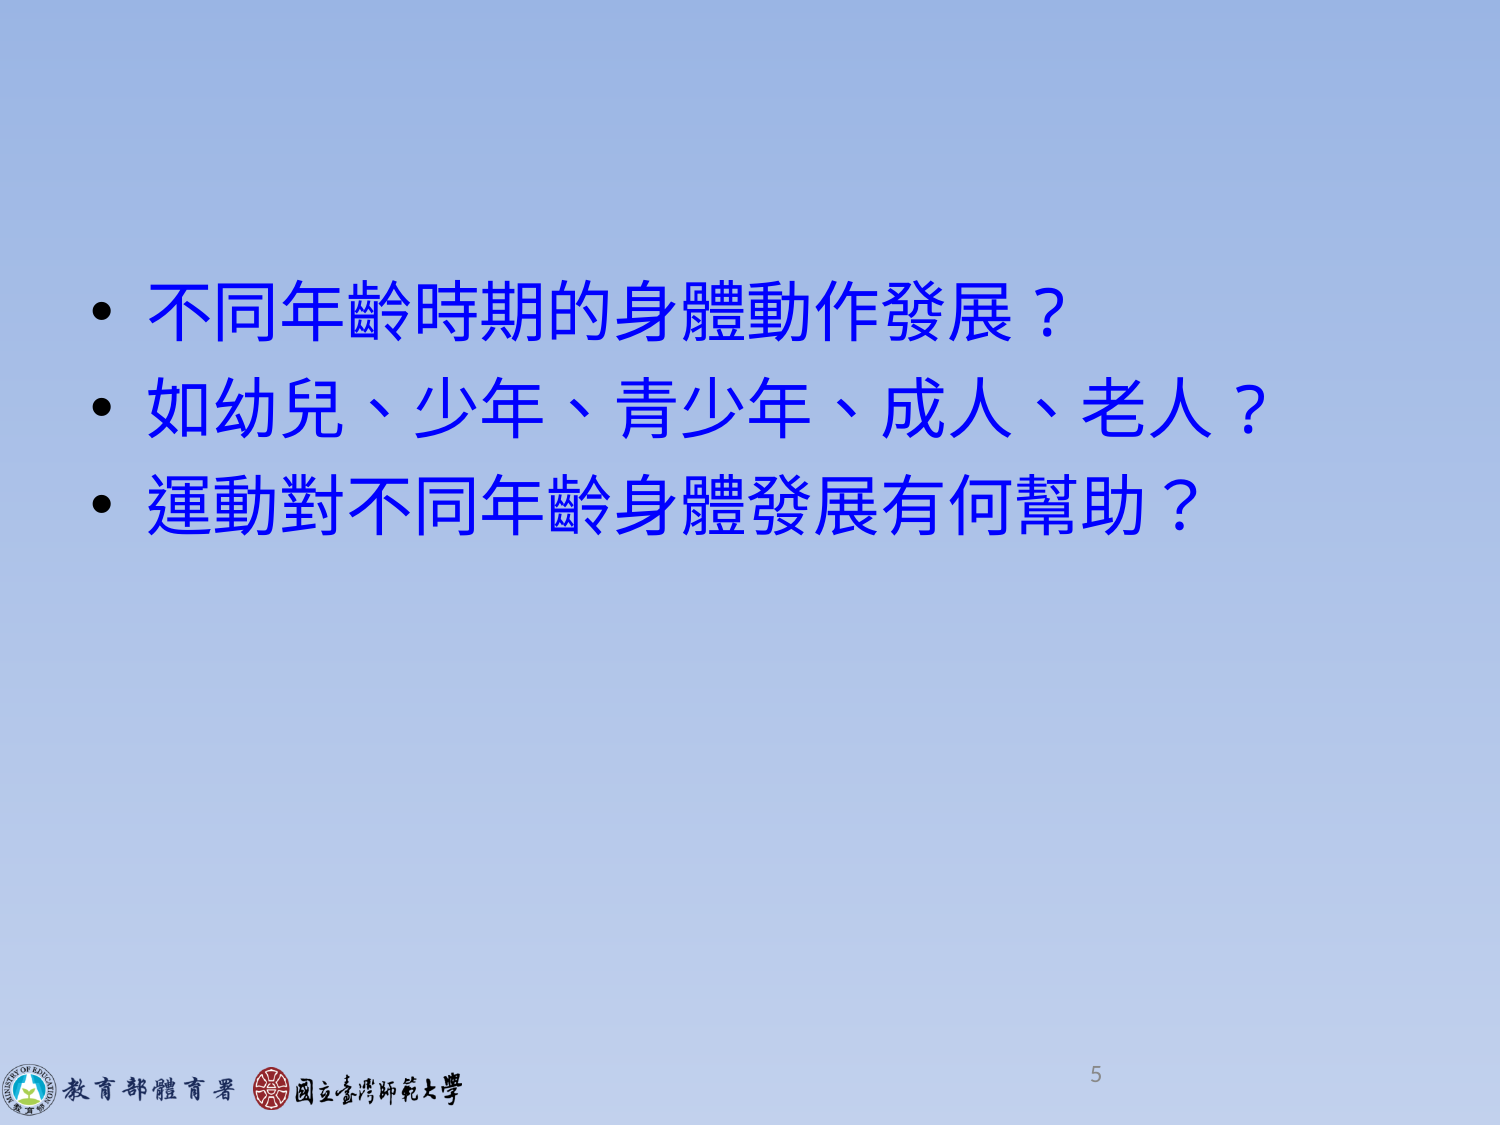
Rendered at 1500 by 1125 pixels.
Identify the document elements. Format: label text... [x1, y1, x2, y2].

text_box [1074, 1042, 1426, 1103]
list 不同年齡時期的身體動作發展? 如幼兒、少年、青少年、成人、老人? 運動對不同年齡身體發展有何幫助？ [75, 262, 1426, 1005]
